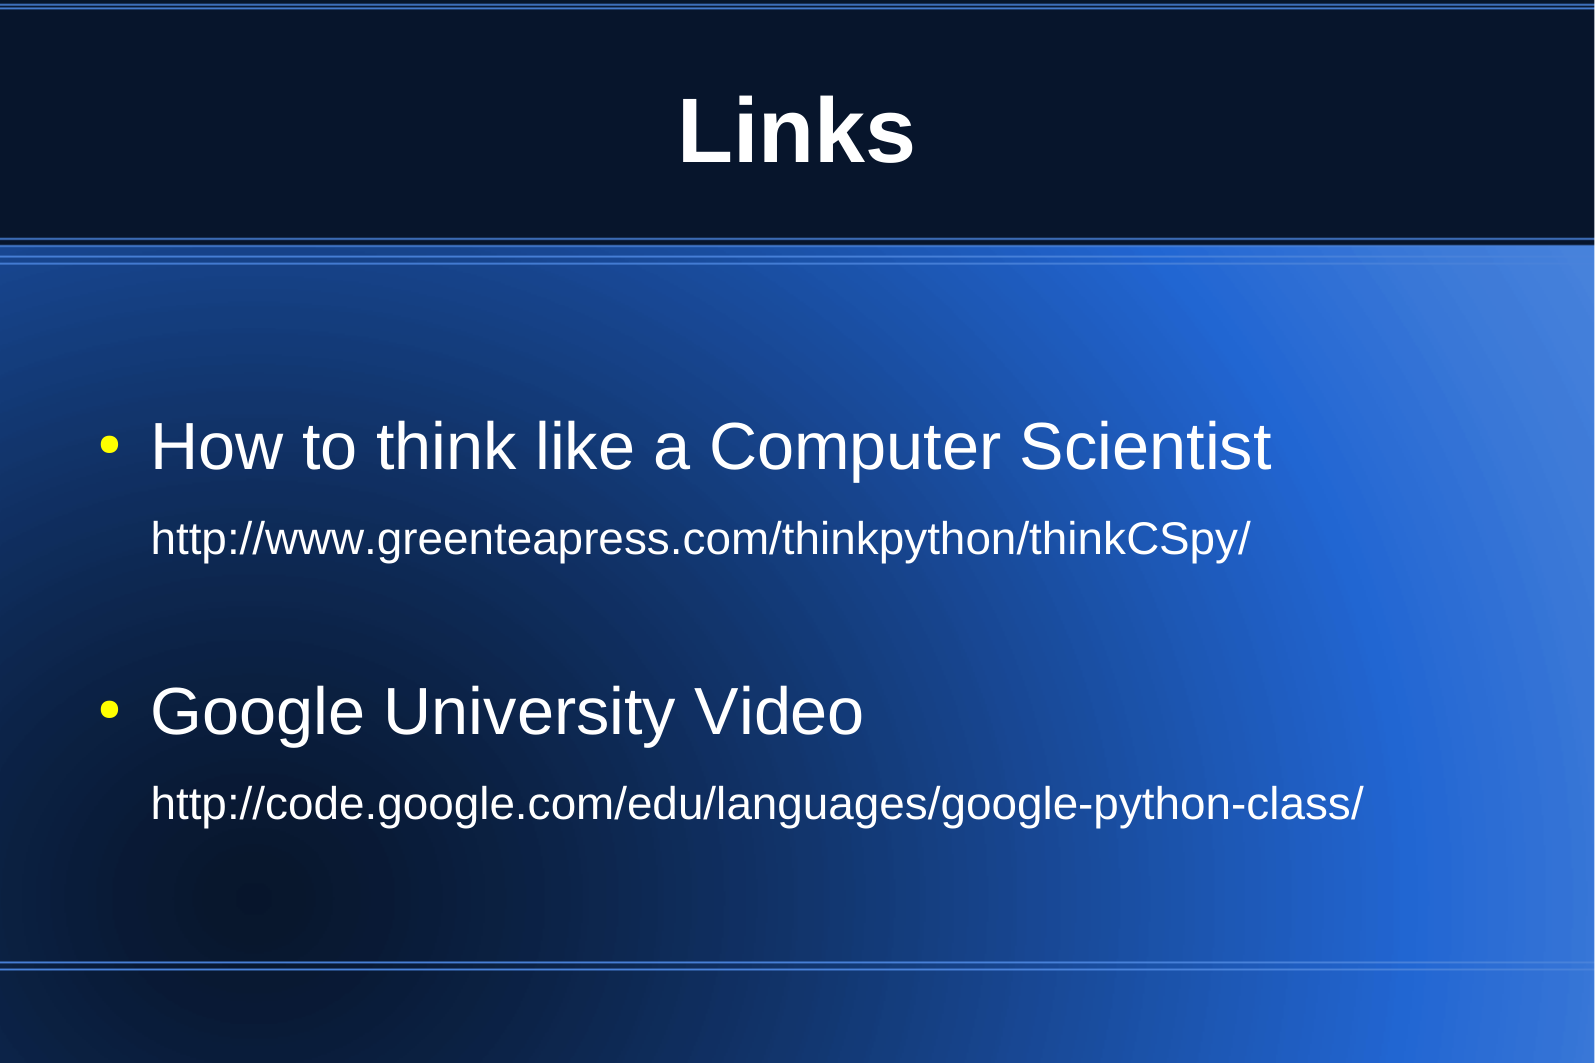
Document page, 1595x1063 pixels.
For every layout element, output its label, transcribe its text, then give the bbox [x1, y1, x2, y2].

picture [0, 0, 1595, 1063]
list How to think like a Computer Scientist http://www.greenteapress.com/thinkpython/thinkCSpy/ Google University Video http://code.google.com/edu/languages/google-python-class/ [79, 304, 1515, 1013]
title Links [79, 49, 1515, 213]
